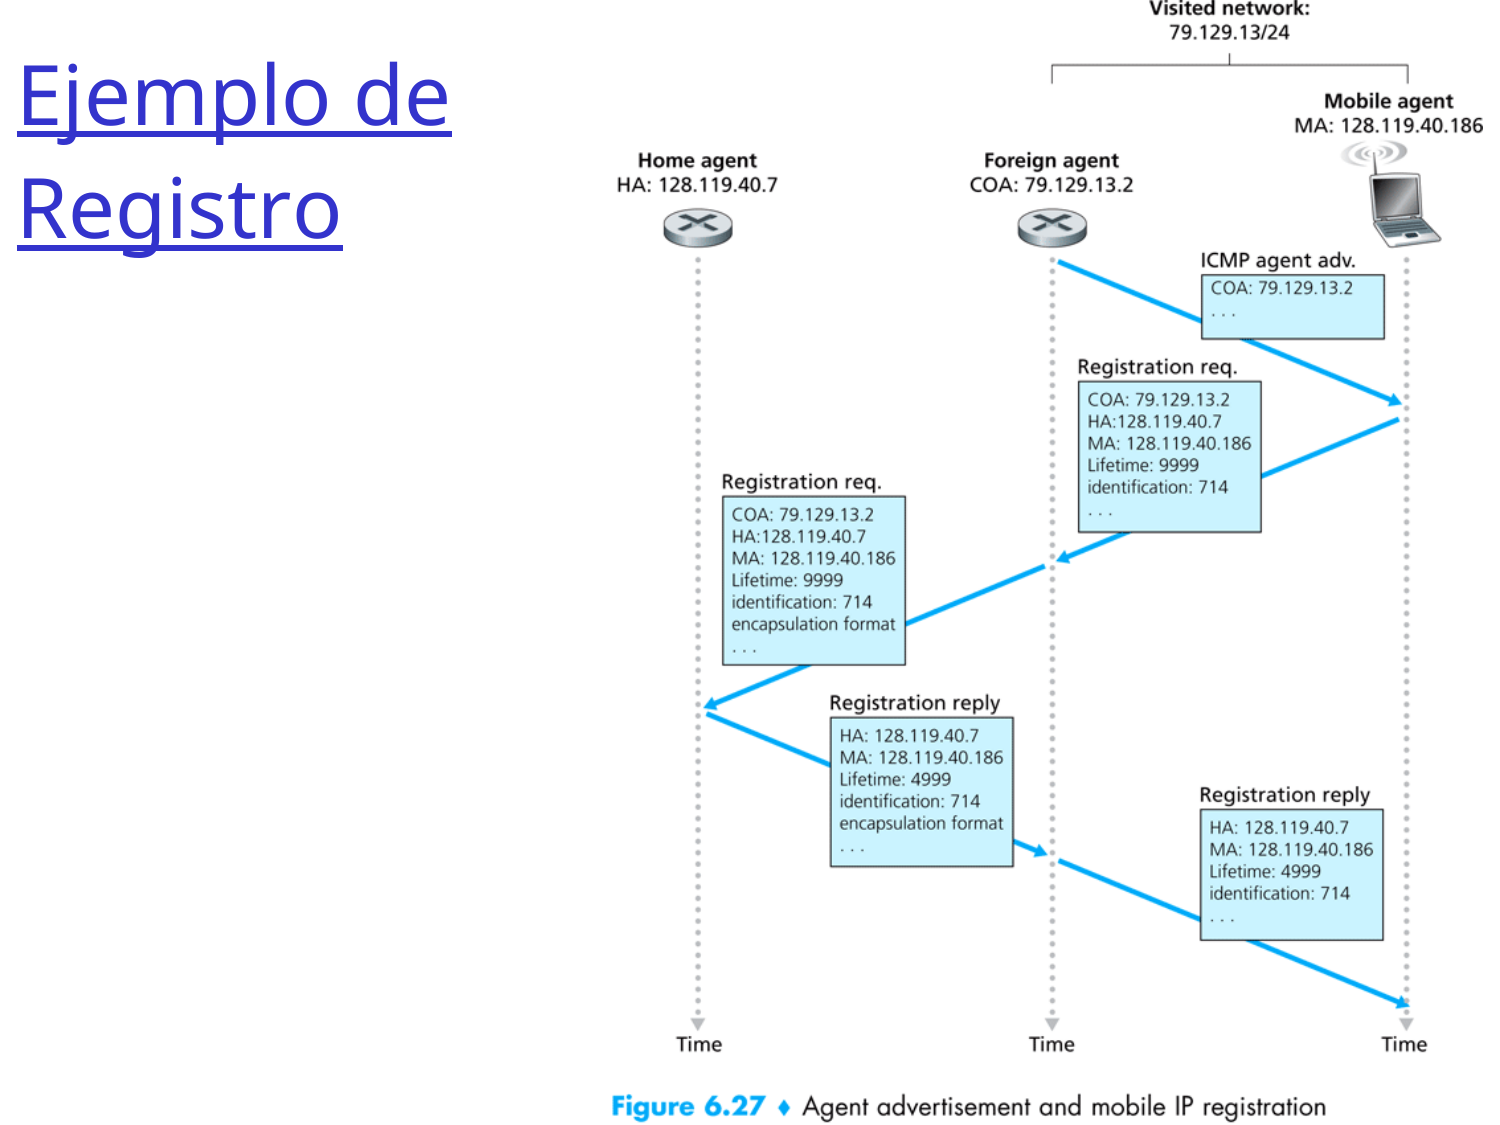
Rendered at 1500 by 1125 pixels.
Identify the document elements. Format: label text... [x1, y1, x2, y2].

title Ejemplo de Registro [16, 52, 717, 247]
picture [611, 0, 1483, 1125]
